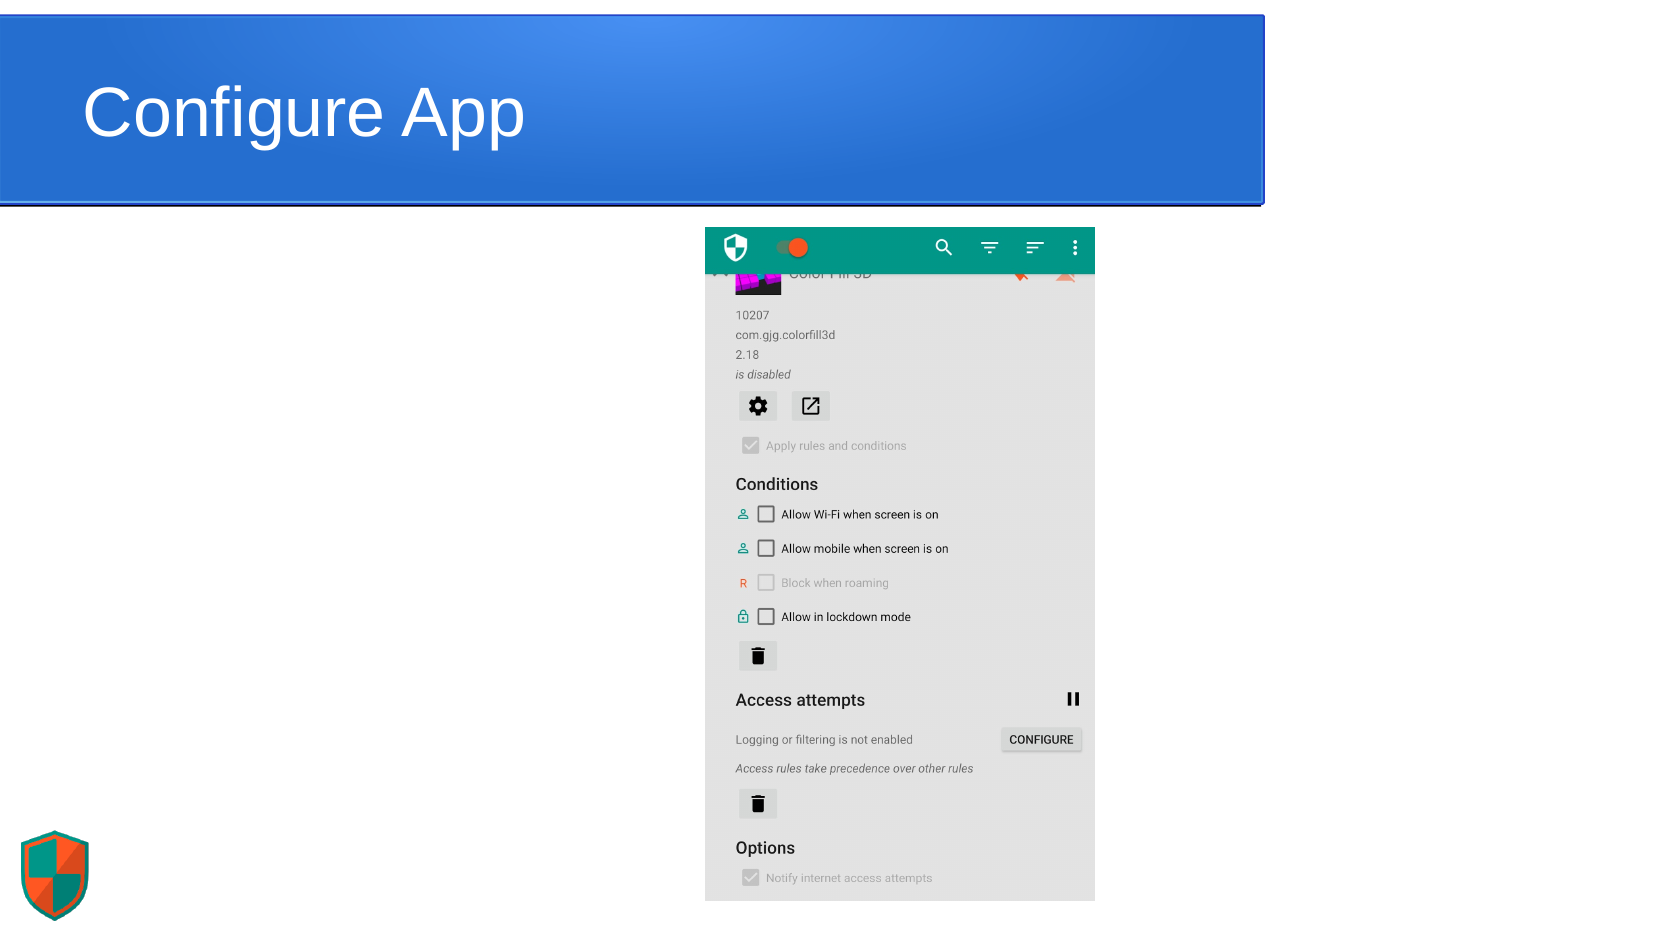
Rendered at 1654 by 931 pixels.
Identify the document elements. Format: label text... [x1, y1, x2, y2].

title Configure App [82, 35, 1235, 189]
picture [3, 824, 106, 927]
picture [705, 227, 1096, 901]
